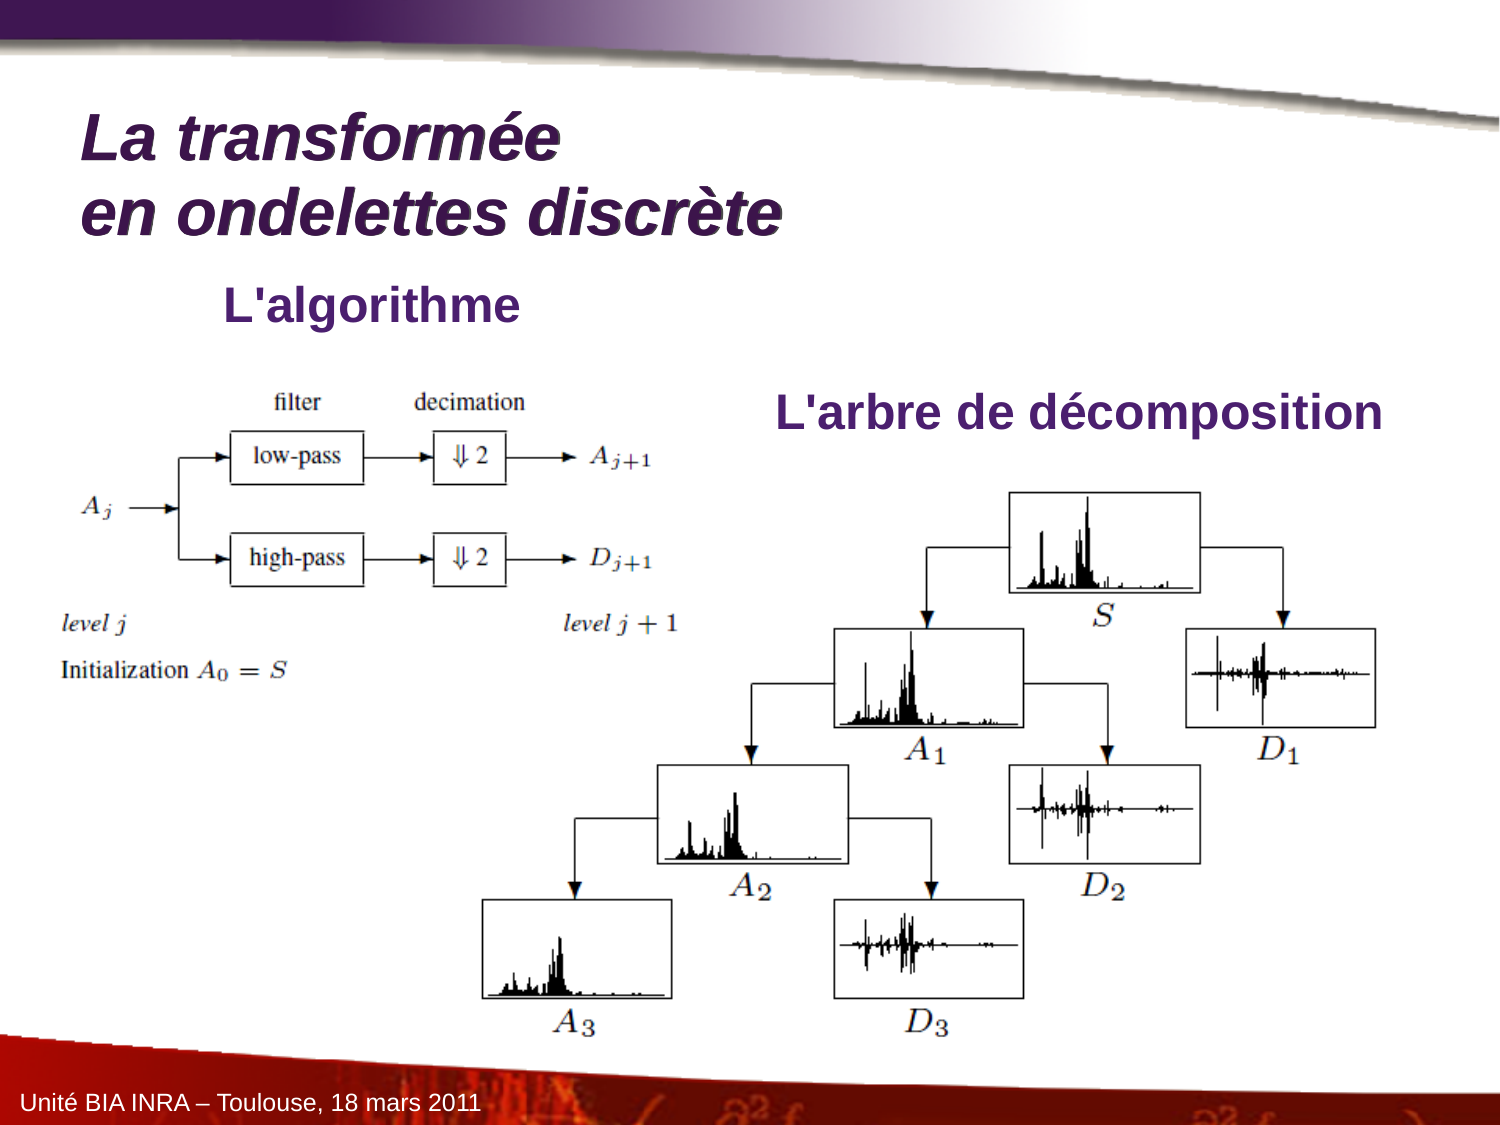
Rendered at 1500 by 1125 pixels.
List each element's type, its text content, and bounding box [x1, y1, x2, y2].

picture [0, 379, 1500, 1125]
picture [0, 0, 1500, 154]
title La transformée en ondelettes discrète [80, 100, 860, 250]
text_box L'algorithme [209, 264, 551, 340]
text_box L'arbre de décomposition [760, 371, 1402, 447]
